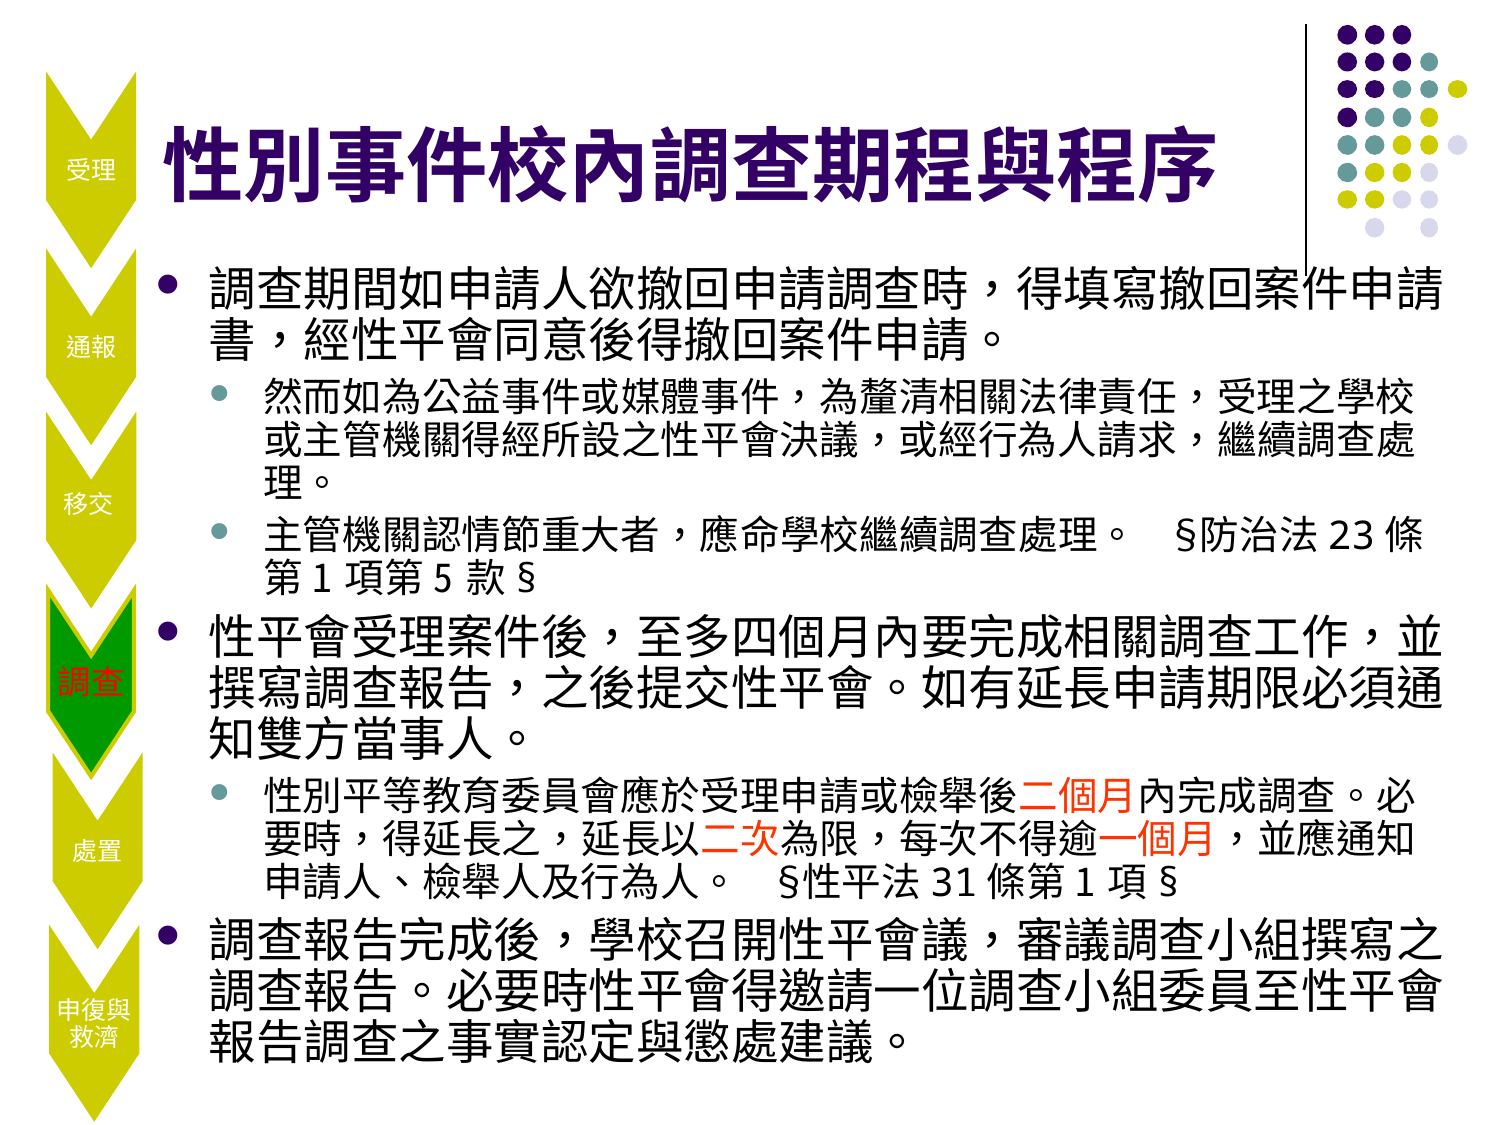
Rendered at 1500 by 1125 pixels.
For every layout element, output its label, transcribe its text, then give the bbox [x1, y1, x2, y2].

text_box 受理 [48, 143, 135, 200]
text_box [48, 200, 134, 265]
text_box [54, 759, 141, 824]
text_box 調查 [48, 655, 135, 712]
text_box 處置 [54, 824, 141, 881]
text_box [48, 712, 134, 777]
text_box [51, 931, 138, 996]
text_box 申復與救濟 [51, 996, 138, 1053]
text_box [51, 1053, 138, 1118]
text_box 移交 [45, 478, 132, 534]
text_box [48, 255, 135, 320]
title 性別事件校內調查期程與程序 [147, 42, 1313, 220]
text_box [48, 590, 135, 655]
text_box [48, 418, 135, 605]
text_box [55, 881, 141, 946]
list 調查期間如申請人欲撤回申請調查時，得填寫撤回案件申請書，經性平會同意後得撤回案件申請。 然而如為公益事件或媒體事件，為釐清相關法律責任，受理之學校或主管機關得經所設之性平會決議，或經行為人請求，繼續調查處理。 主管機關認情節重大者，應命學校繼續調查處理。 §防治法23條第1項第5款§ 性平會受理案件後，至多四個月內要完成相關調查工作，並撰寫調查報告，之後提交性平會。如有延長申請期限必須通知雙方當事人。 性別平等教育委員會應於受理申請或檢舉後二個月內完成調查。必要時，得延長之，延長以二次為限，每次不得逾一個月，並應通知申請人、檢舉人及行為人。 §性平法31條第1項§ 調查報告完成後，學校召開性平會議，審議調查小組撰寫之調查報告。必要時性平會得邀請一位調查小組委員至性平會報告調查之事實認定與懲處建議。 [140, 258, 1471, 1085]
text_box 通報 [48, 320, 135, 377]
text_box [48, 377, 134, 442]
text_box [48, 78, 135, 143]
text_box [48, 418, 88, 478]
